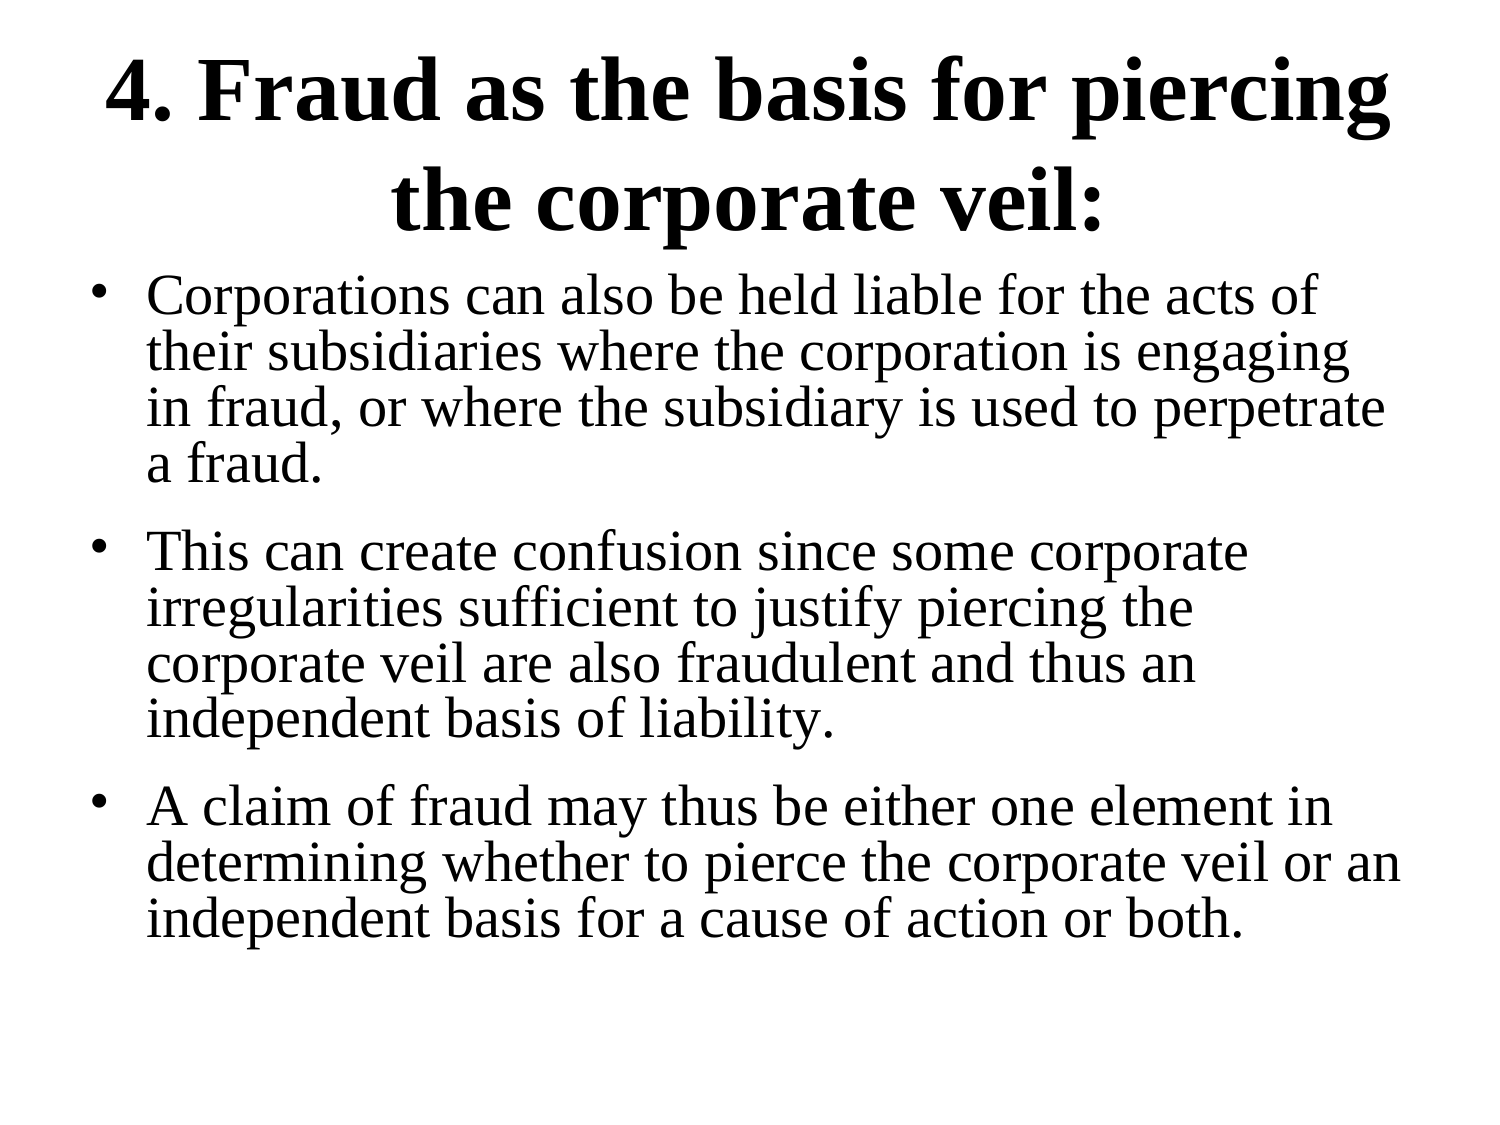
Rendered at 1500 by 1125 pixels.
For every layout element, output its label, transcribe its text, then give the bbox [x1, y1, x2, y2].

title 4. Fraud as the basis for piercing the corporate veil: [75, 45, 1426, 233]
list Corporations can also be held liable for the acts of their subsidiaries where the corporation is engaging in fraud, or where the subsidiary is used to perpetrate a fraud. This can create confusion since some corporate irregularities sufficient to justify piercing the corporate veil are also fraudulent and thus an independent basis of liability. A claim of fraud may thus be either one element in determining whether to pierce the corporate veil or an independent basis for a cause of action or both. [75, 262, 1426, 1005]
